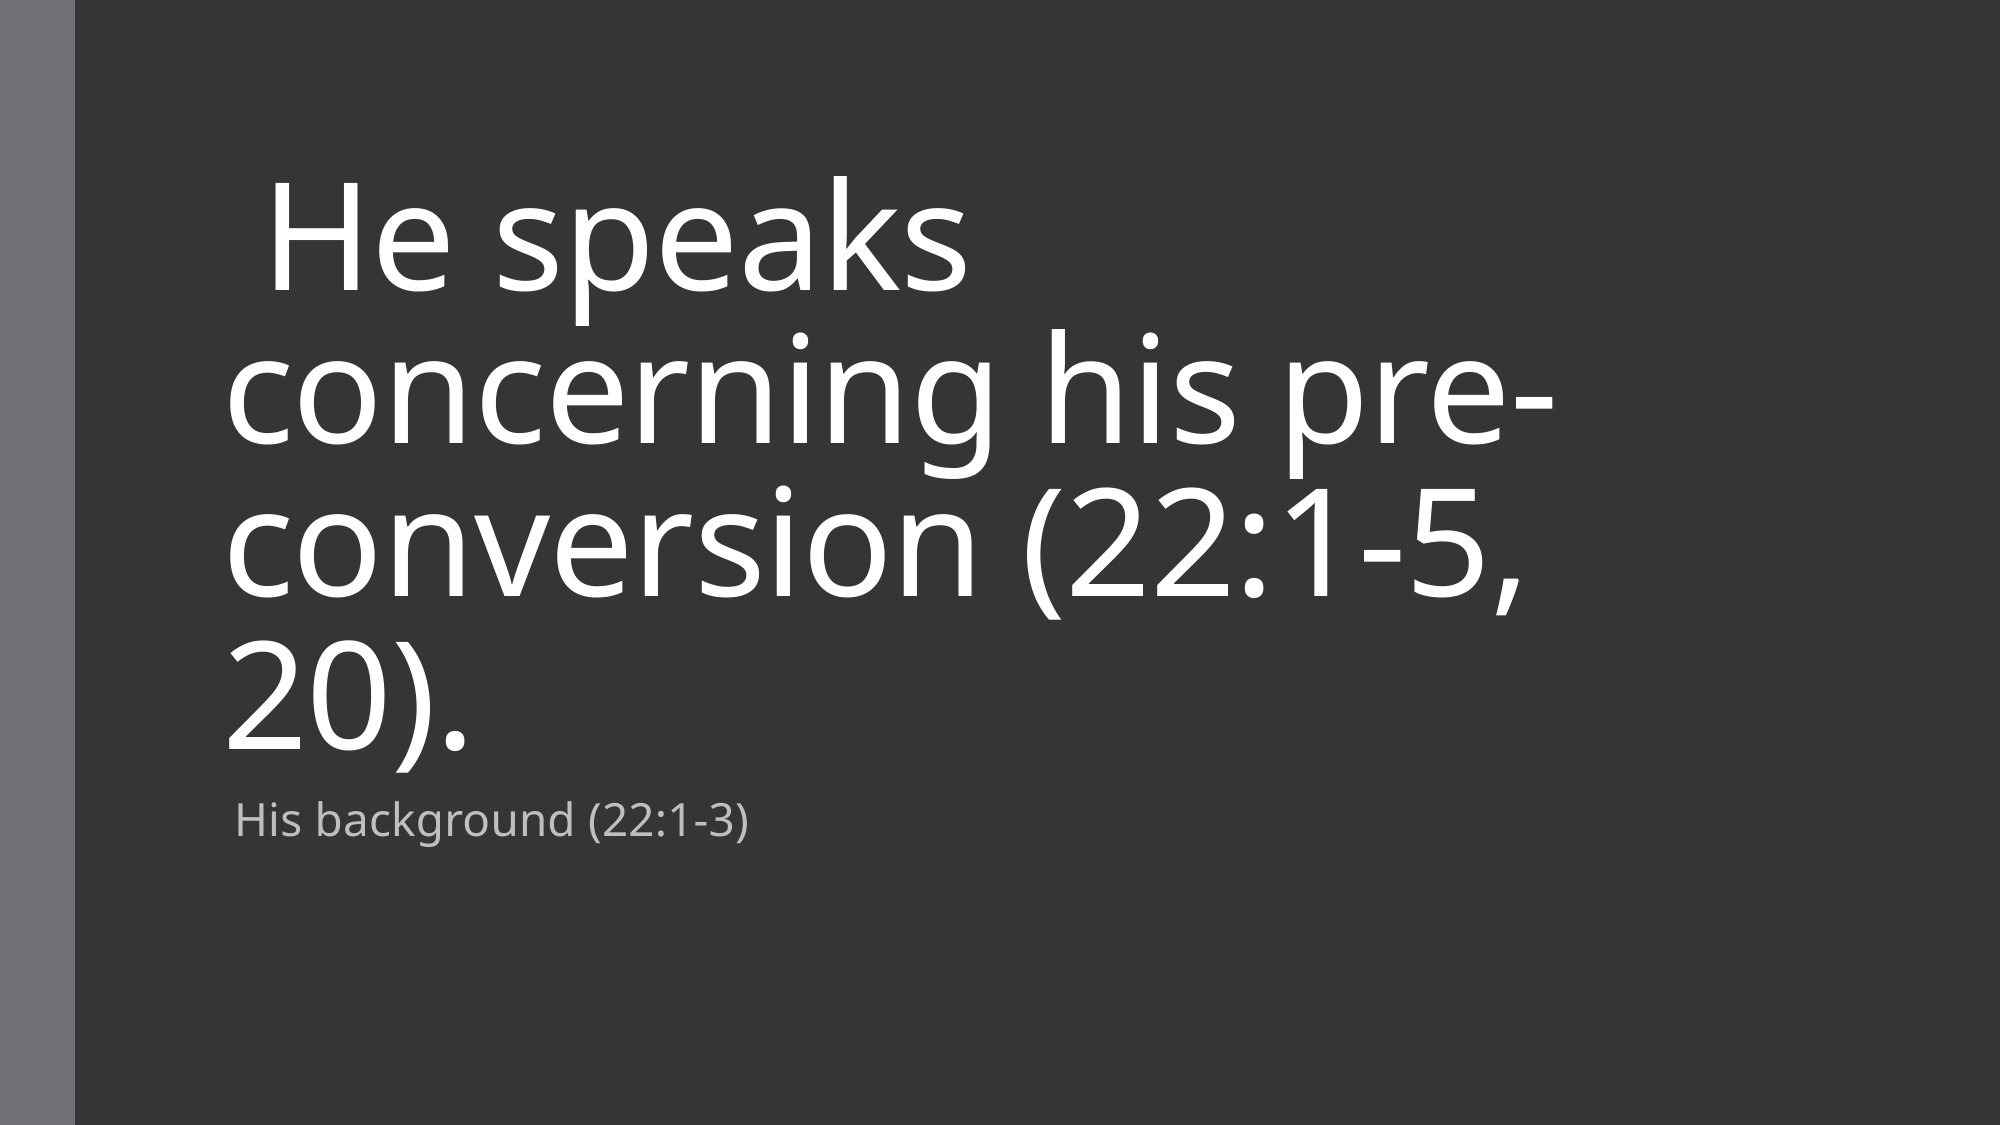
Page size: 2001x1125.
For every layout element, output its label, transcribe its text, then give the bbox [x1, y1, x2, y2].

title He speaks concerning his pre-conversion (22:1-5, 20). [206, 124, 1752, 787]
subtitle His background (22:1-3) [206, 787, 1752, 1066]
